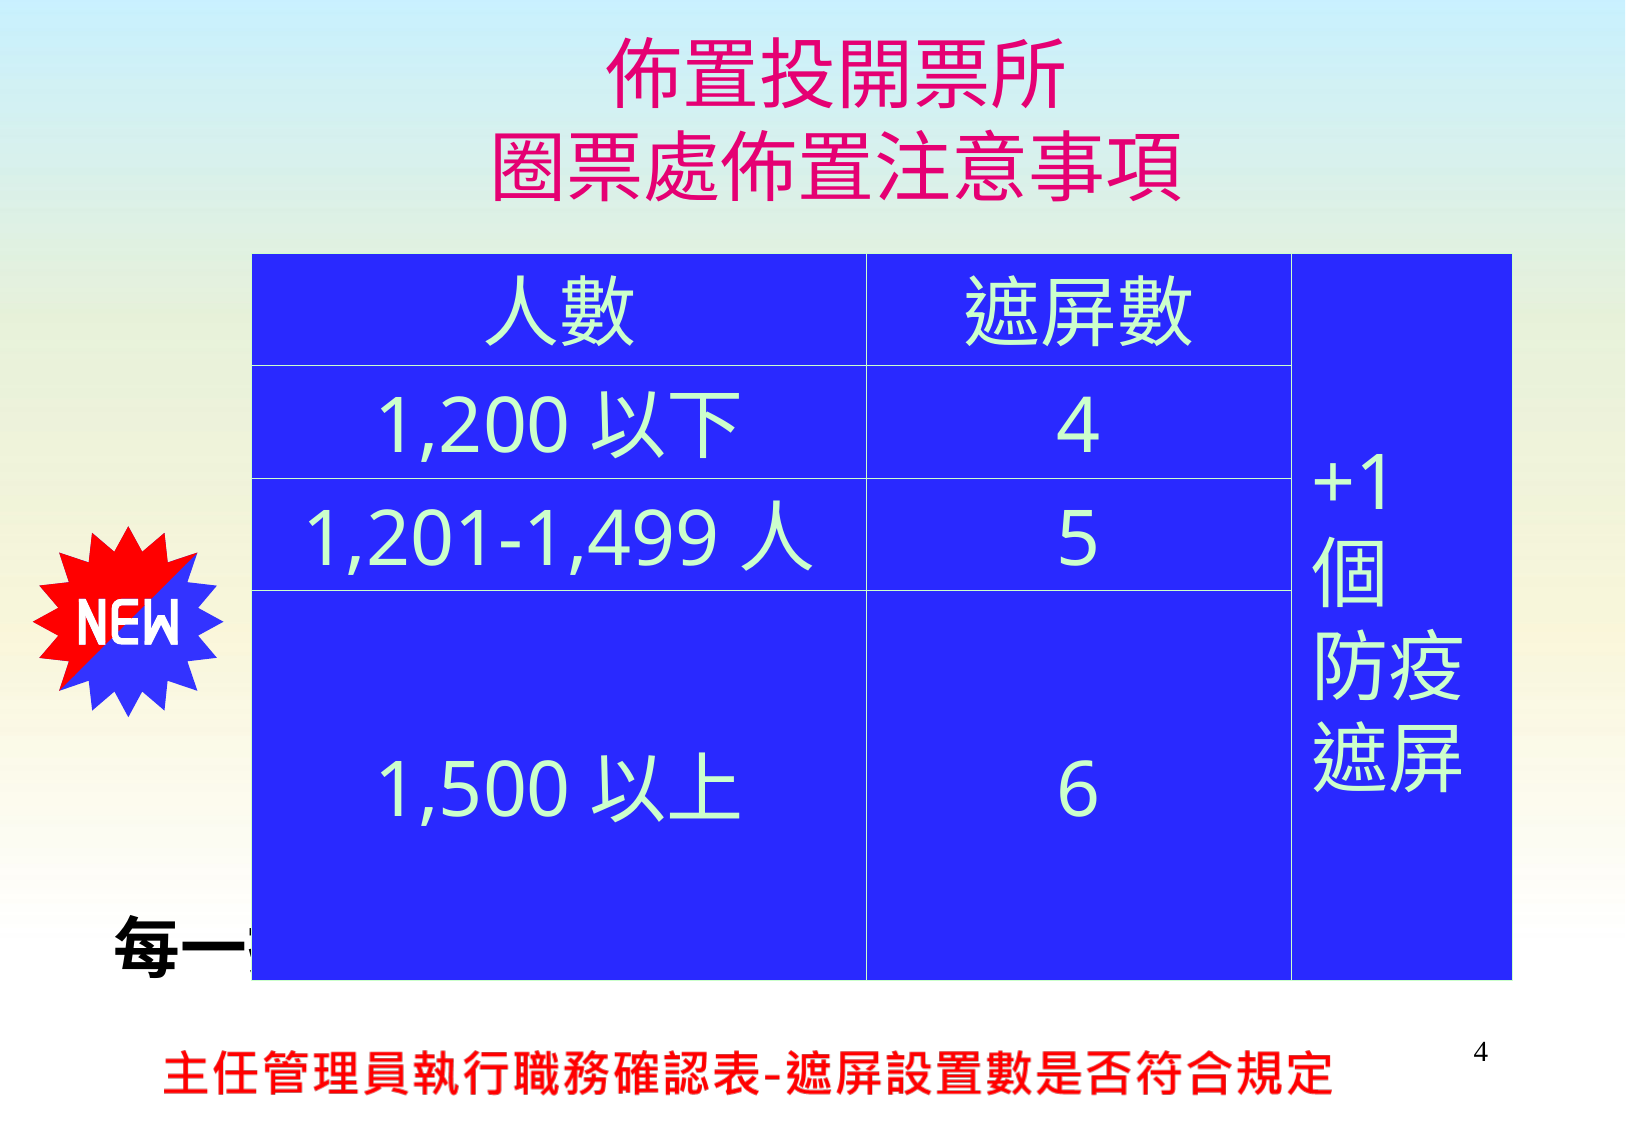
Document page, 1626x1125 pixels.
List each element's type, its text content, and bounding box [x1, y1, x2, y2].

table_cell 5 [867, 479, 1291, 590]
table_cell 4 [867, 366, 1291, 478]
table_cell 6 [867, 591, 1291, 980]
title 佈置投開票所 圈票處佈置注意事項 [422, 33, 1251, 203]
text_box 每一投所至少有 1座可供身障者使用圈票遮屏。 [98, 897, 1593, 994]
text_box [32, 526, 224, 718]
table_cell 1,500以上 [252, 591, 866, 980]
table_header 人數 [252, 254, 866, 365]
picture [0, 0, 1626, 1125]
table_cell 1,201-1,499人 [252, 479, 866, 590]
table_header +1個 防疫 遮屏 [1292, 254, 1512, 980]
text_box 4 [1164, 1025, 1504, 1101]
table_header 遮屏數 [867, 254, 1291, 365]
table_cell 1,200以下 [252, 366, 866, 478]
